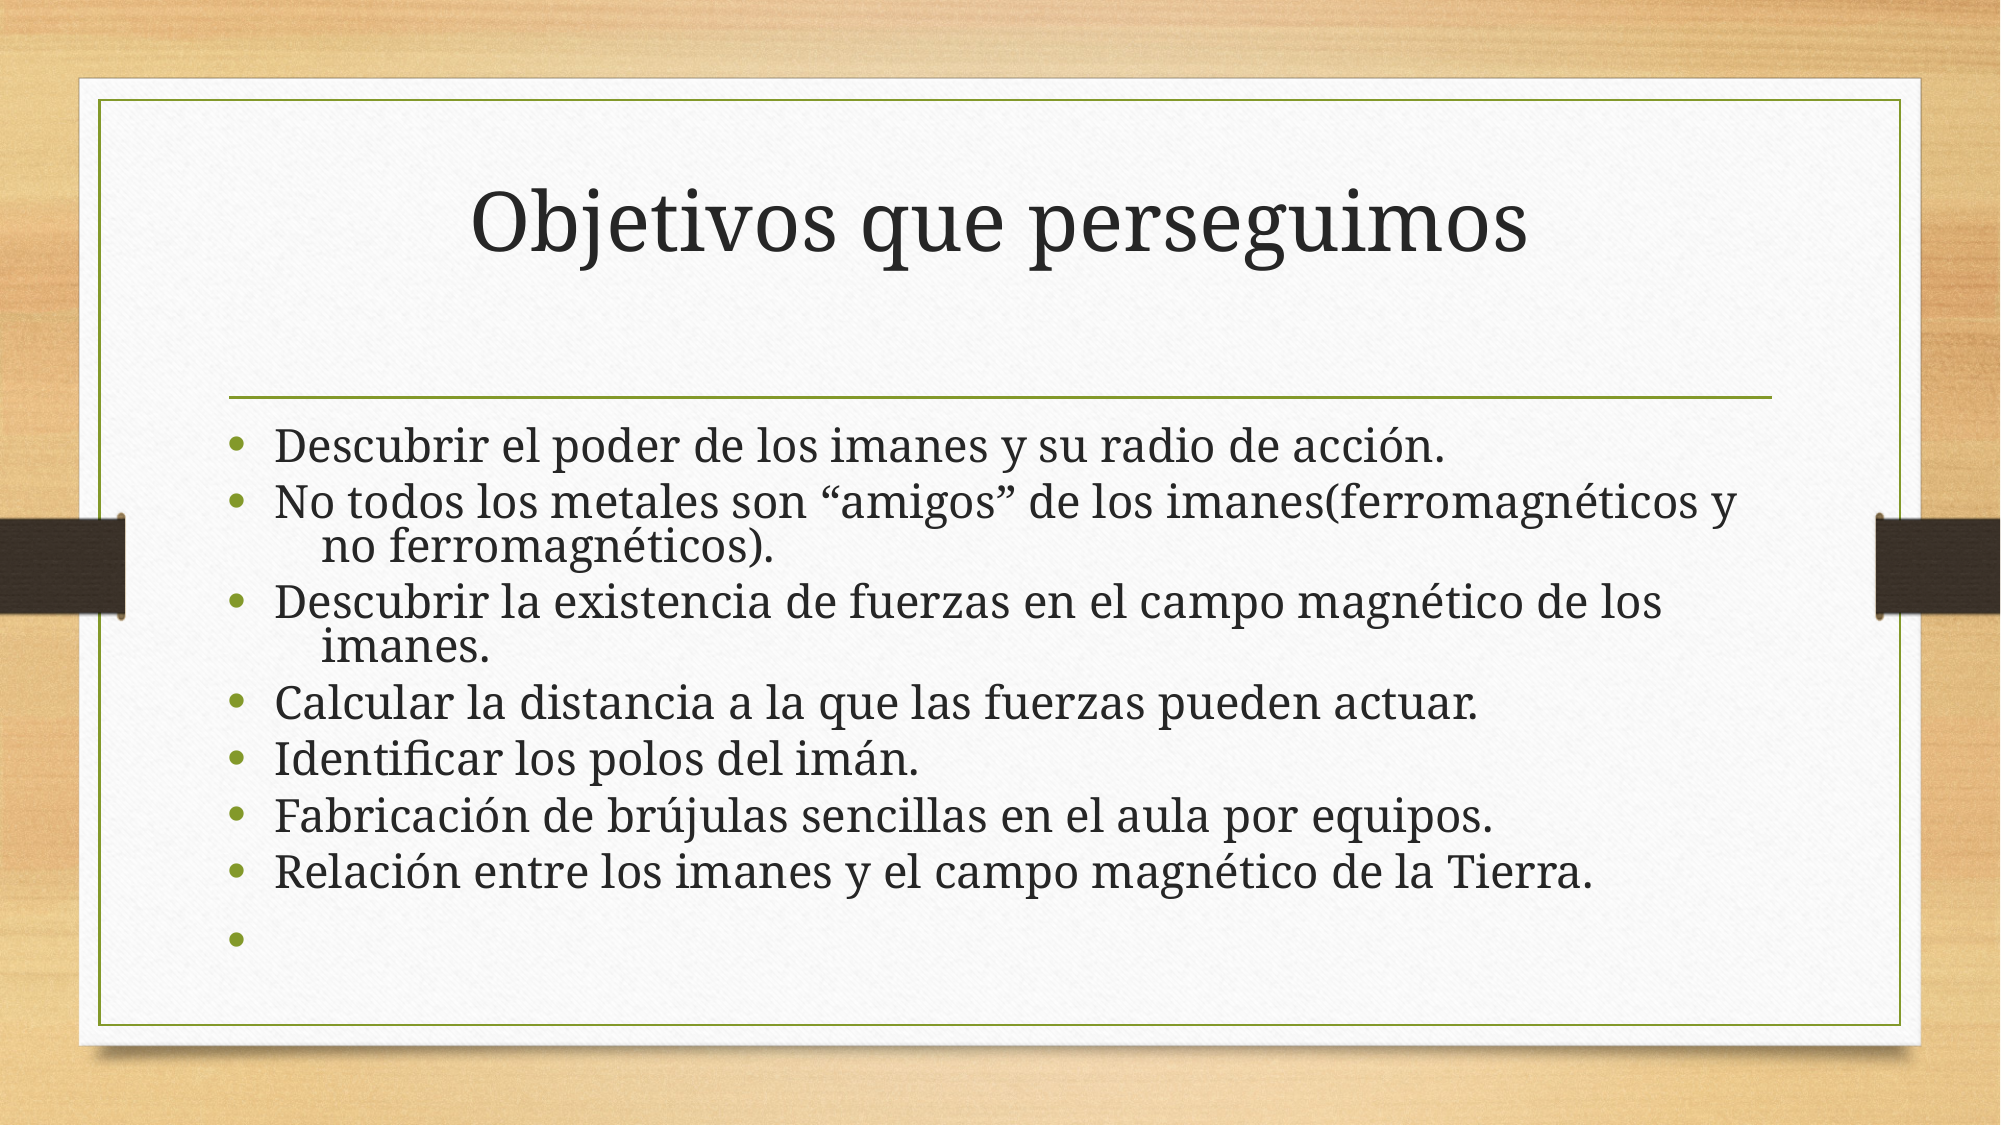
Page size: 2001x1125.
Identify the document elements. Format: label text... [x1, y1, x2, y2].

title Objetivos que perseguimos [212, 161, 1788, 376]
list Descubrir el poder de los imanes y su radio de acción. No todos los metales son “amigos” de los imanes(ferromagnéticos y no ferromagnéticos). Descubrir la existencia de fuerzas en el campo magnético de los imanes. Calcular la distancia a la que las fuerzas pueden actuar. Identificar los polos del imán. Fabricación de brújulas sencillas en el aula por equipos. Relación entre los imanes y el campo magnético de la Tierra. [212, 419, 1788, 964]
